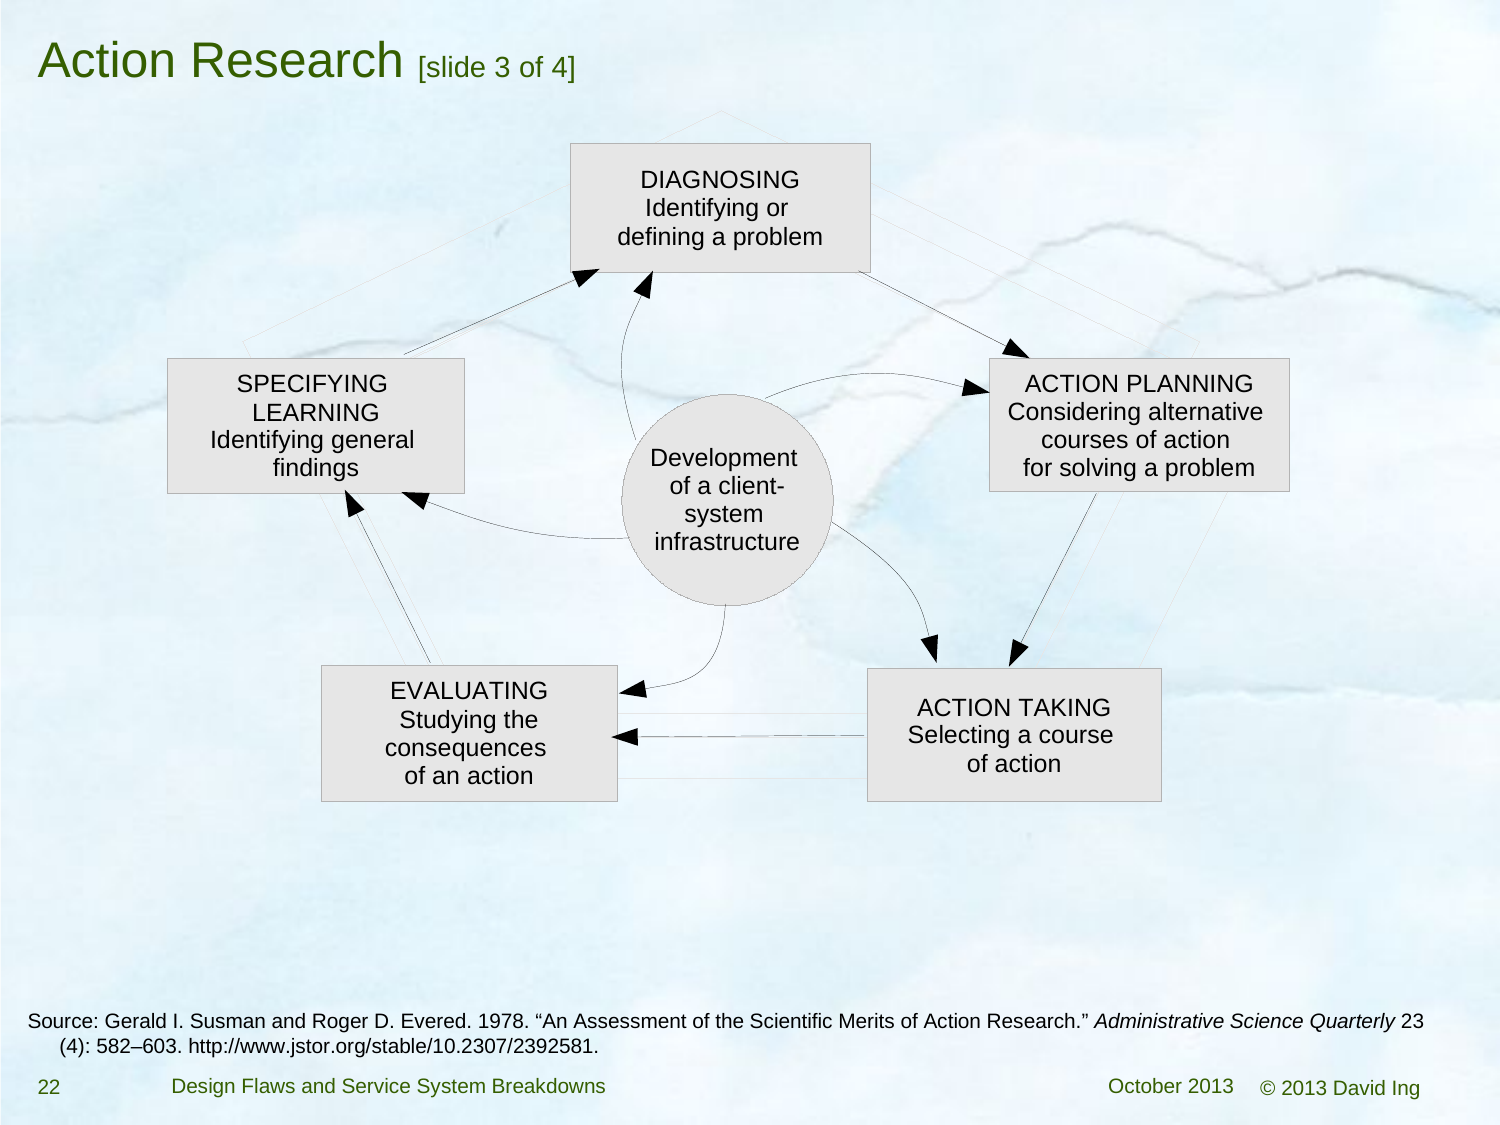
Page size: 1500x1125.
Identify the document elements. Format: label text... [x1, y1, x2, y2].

text_box Development of a client- system infrastructure [621, 394, 834, 606]
picture [0, 0, 1500, 1125]
text_box DIAGNOSING Identifying or defining a problem [570, 143, 871, 273]
text_box SPECIFYING LEARNING Identifying general findings [167, 358, 465, 494]
text_box ACTION TAKING Selecting a course of action [867, 668, 1162, 802]
text_box EVALUATING Studying the consequences of an action [321, 665, 618, 802]
text_box Source: Gerald I. Susman and Roger D. Evered. 1978. “An Assessment of the Scientific Merits of Action Research.” Administrative Science Quarterly 23 (4): 582–603. http://www.jstor.org/stable/10.2307/2392581. [12, 1000, 1445, 1076]
title Action Research [slide 3 of 4] [37, 37, 1463, 152]
text_box ACTION PLANNING Considering alternative courses of action for solving a problem [989, 358, 1290, 492]
